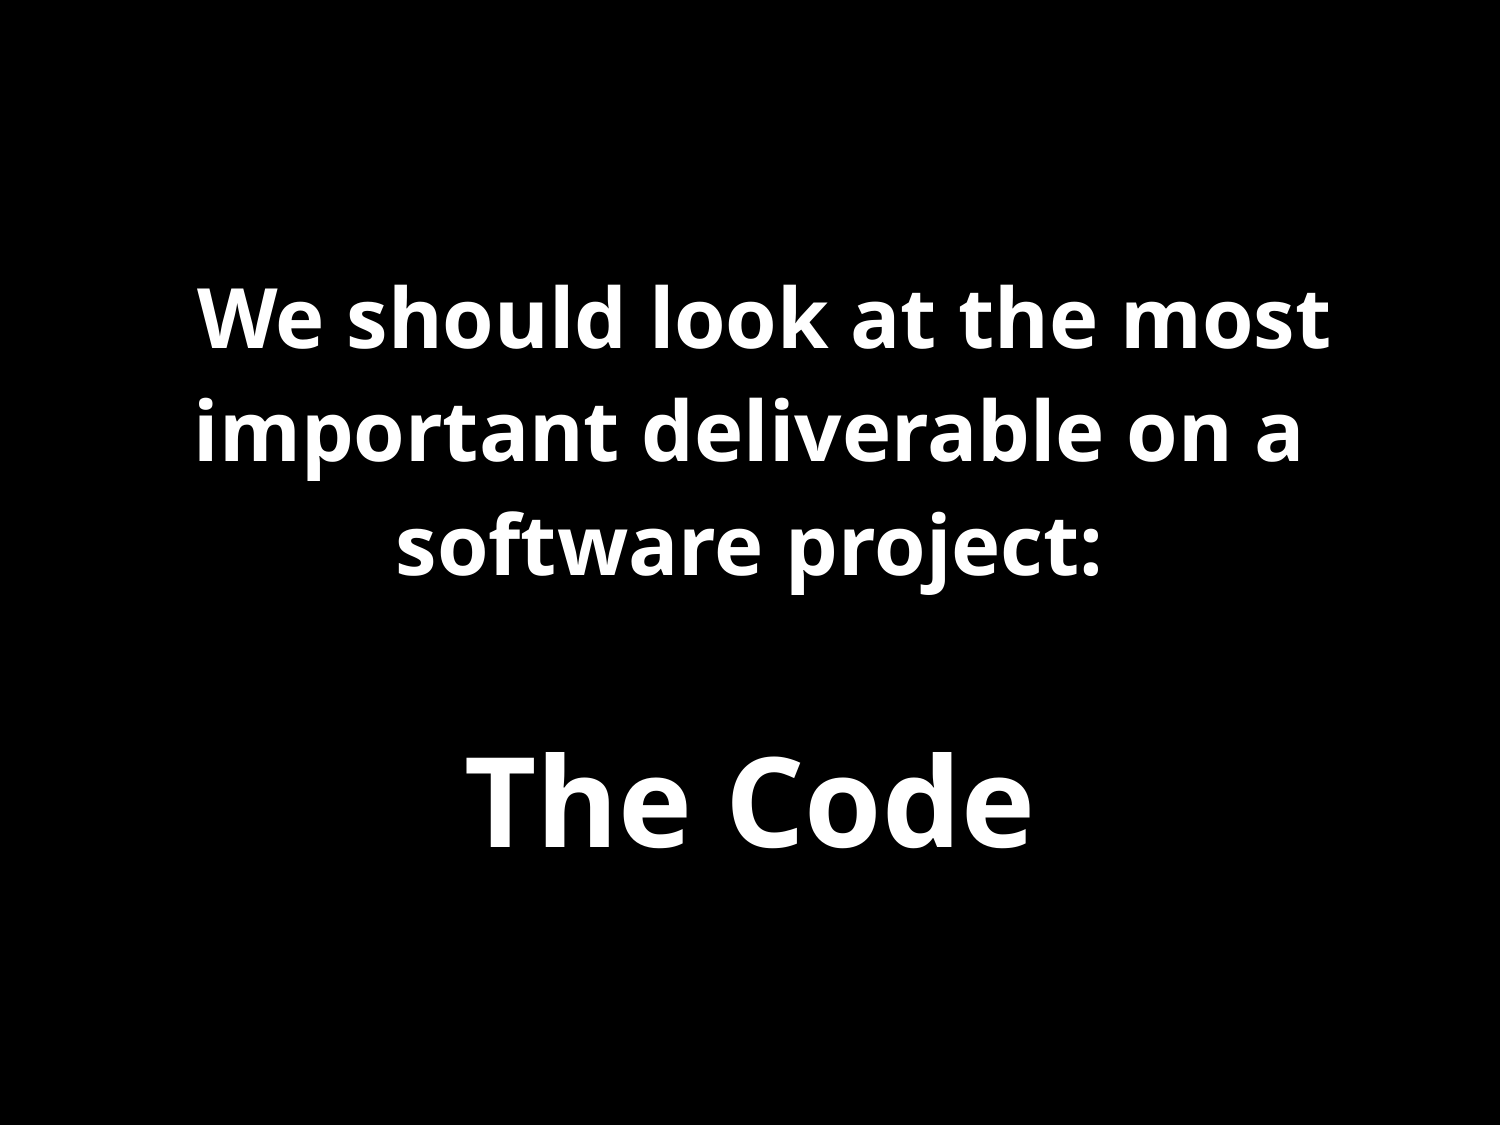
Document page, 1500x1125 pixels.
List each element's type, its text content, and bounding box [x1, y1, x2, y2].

title We should look at the most important deliverable on a software project: The Code [75, 44, 1425, 1099]
